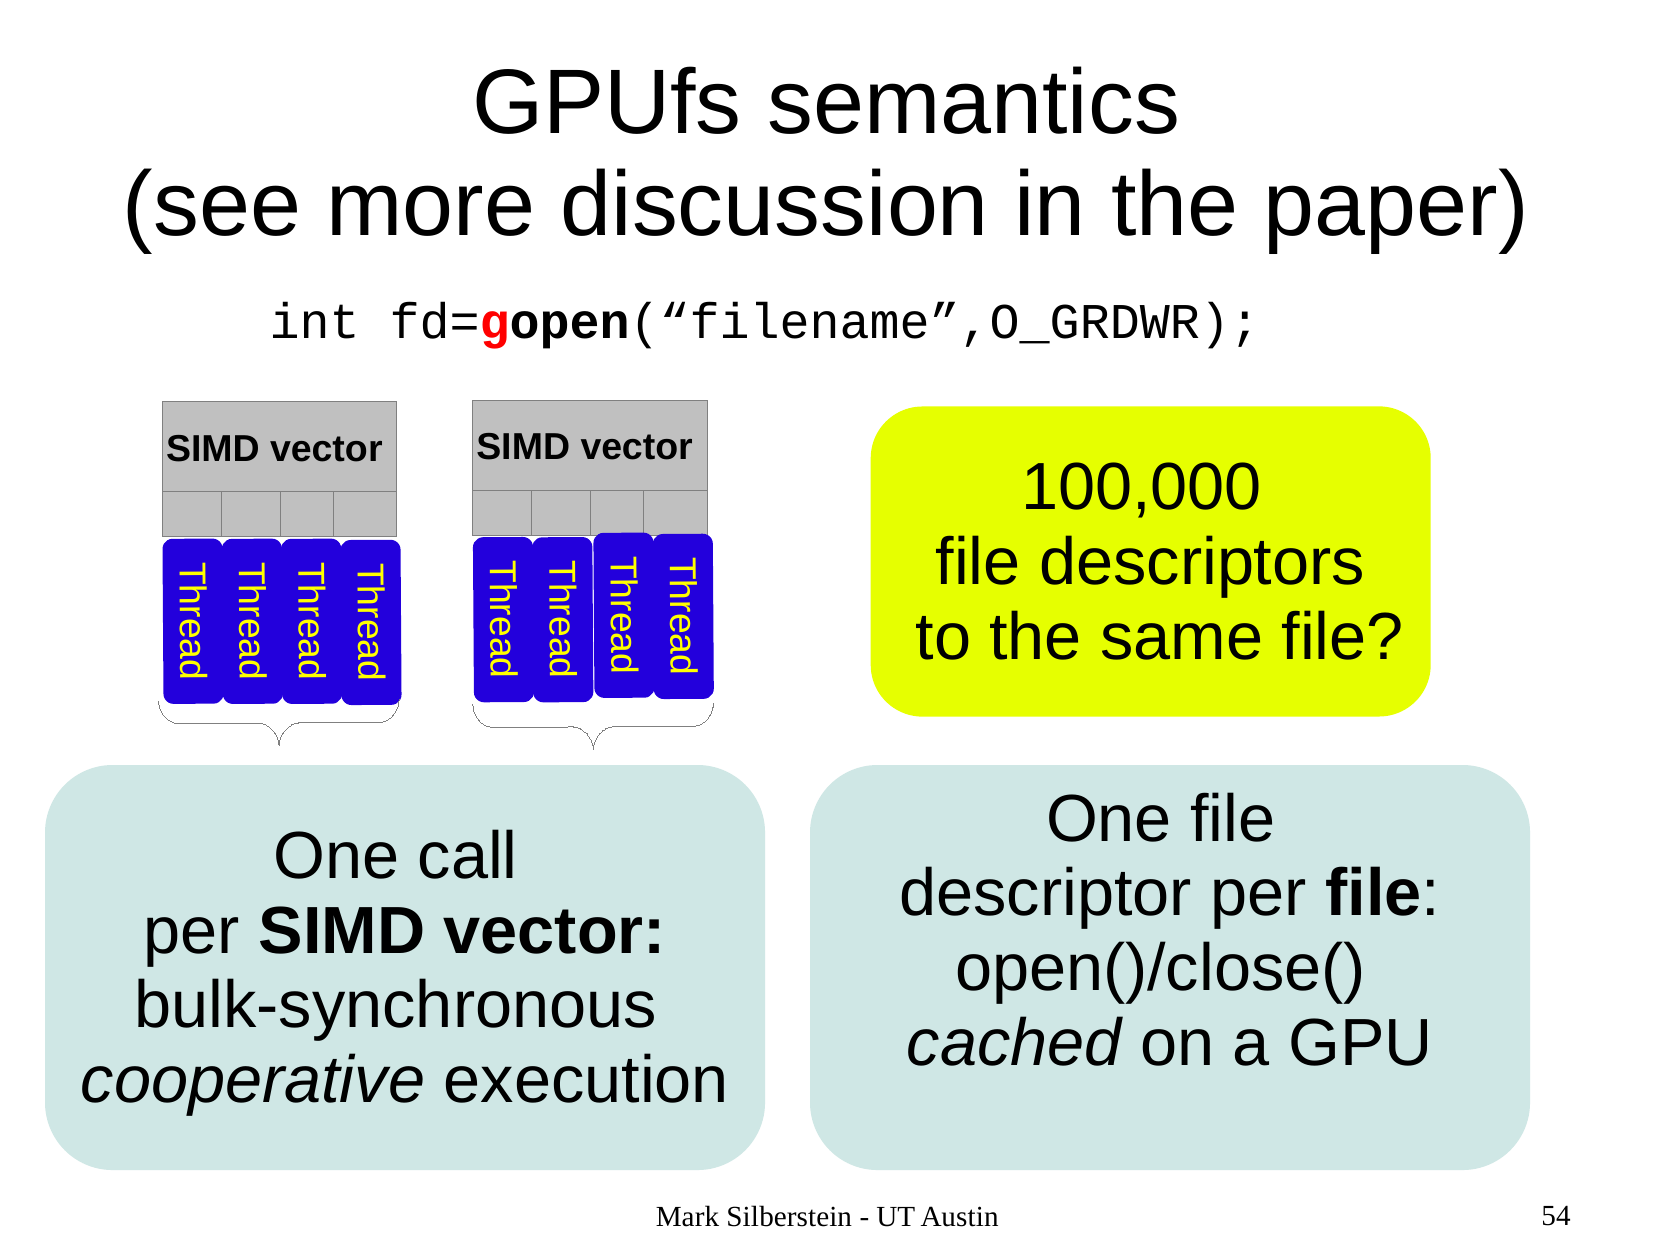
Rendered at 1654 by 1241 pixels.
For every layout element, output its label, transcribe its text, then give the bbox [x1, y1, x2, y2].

text_box Thread [593, 532, 654, 698]
text_box SIMD vector [472, 400, 708, 490]
text_box Thread [532, 537, 594, 703]
text_box One file descriptor per file: open()/close() cached on a GPU [810, 765, 1531, 1171]
text_box Thread [282, 538, 341, 704]
text_box One call per SIMD vector: bulk-synchronous cooperative execution [45, 765, 766, 1171]
text_box [162, 491, 397, 537]
list int fd=gopen(“filename”,O_GRDWR); [239, 297, 1426, 451]
text_box Thread [472, 536, 534, 703]
text_box Thread [652, 533, 714, 700]
text_box SIMD vector [162, 401, 397, 491]
title GPUfs semantics (see more discussion in the paper) [82, 49, 1571, 257]
text_box Thread [221, 538, 283, 704]
text_box [472, 490, 708, 536]
text_box 100,000 file descriptors to the same file? [870, 406, 1431, 717]
text_box Thread [340, 539, 402, 706]
text_box Thread [162, 538, 223, 704]
